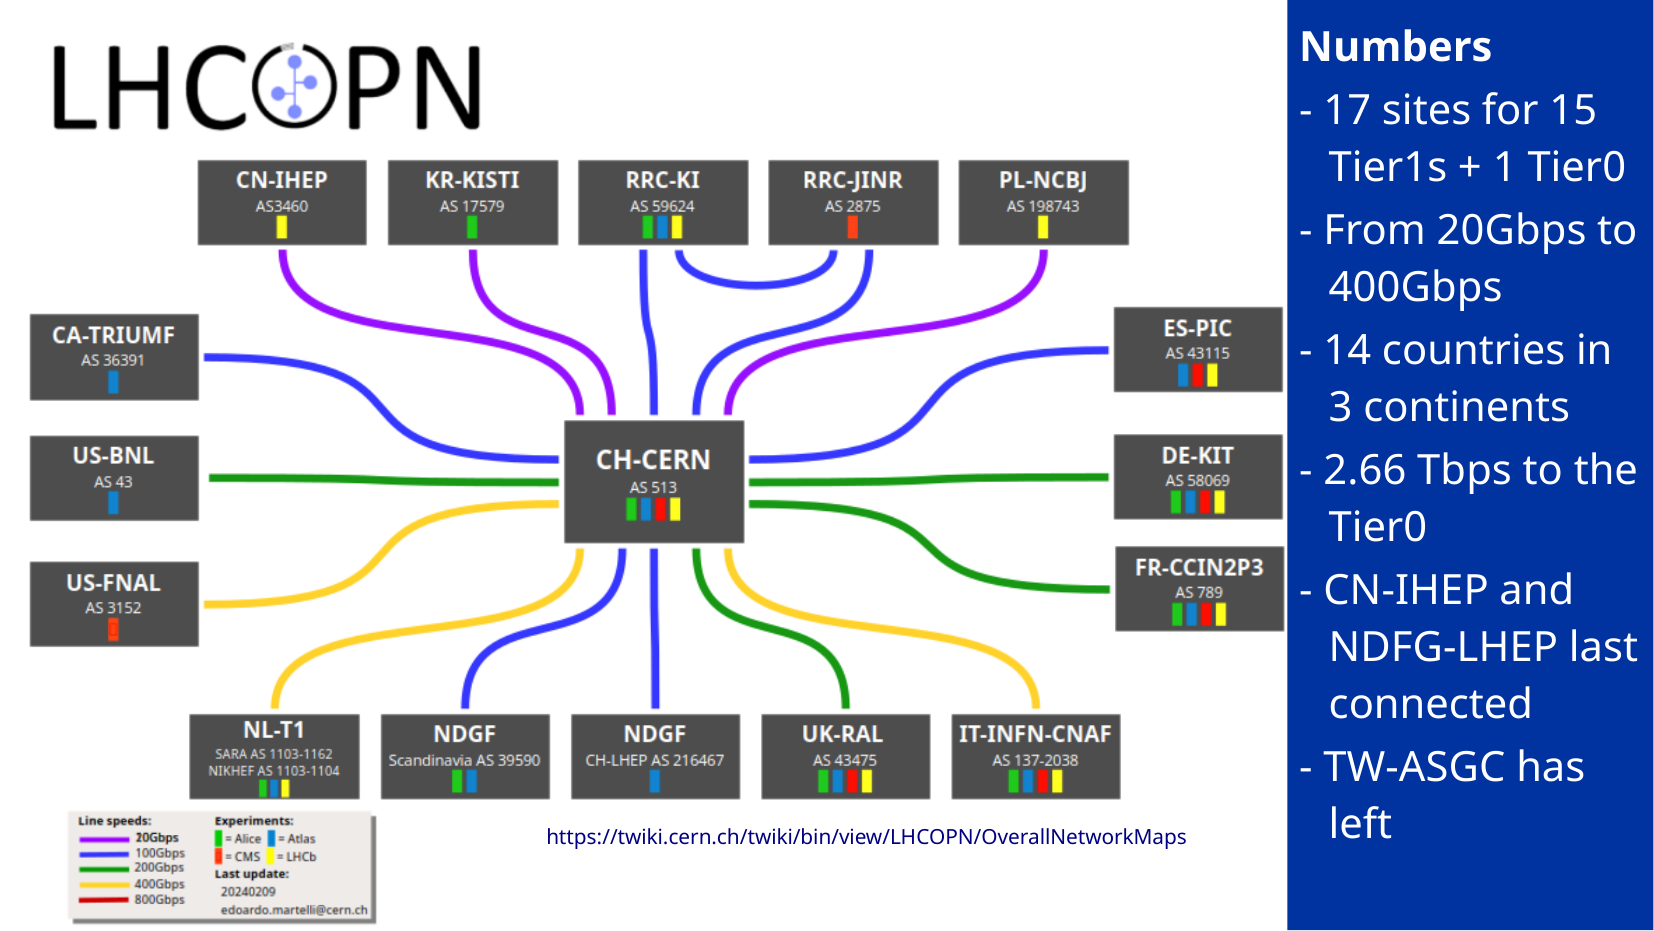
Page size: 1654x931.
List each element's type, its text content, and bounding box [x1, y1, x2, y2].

text_box https://twiki.cern.ch/twiki/bin/view/LHCOPN/OverallNetworkMaps [531, 814, 1258, 887]
picture [0, 0, 1287, 931]
list Numbers - 17 sites for 15 Tier1s + 1 Tier0 - From 20Gbps to 400Gbps - 14 countries in 3 continents - 2.66 Tbps to the Tier0 - CN-IHEP and NDFG-LHEP last connected - TW-ASGC has left [1287, 0, 1654, 931]
